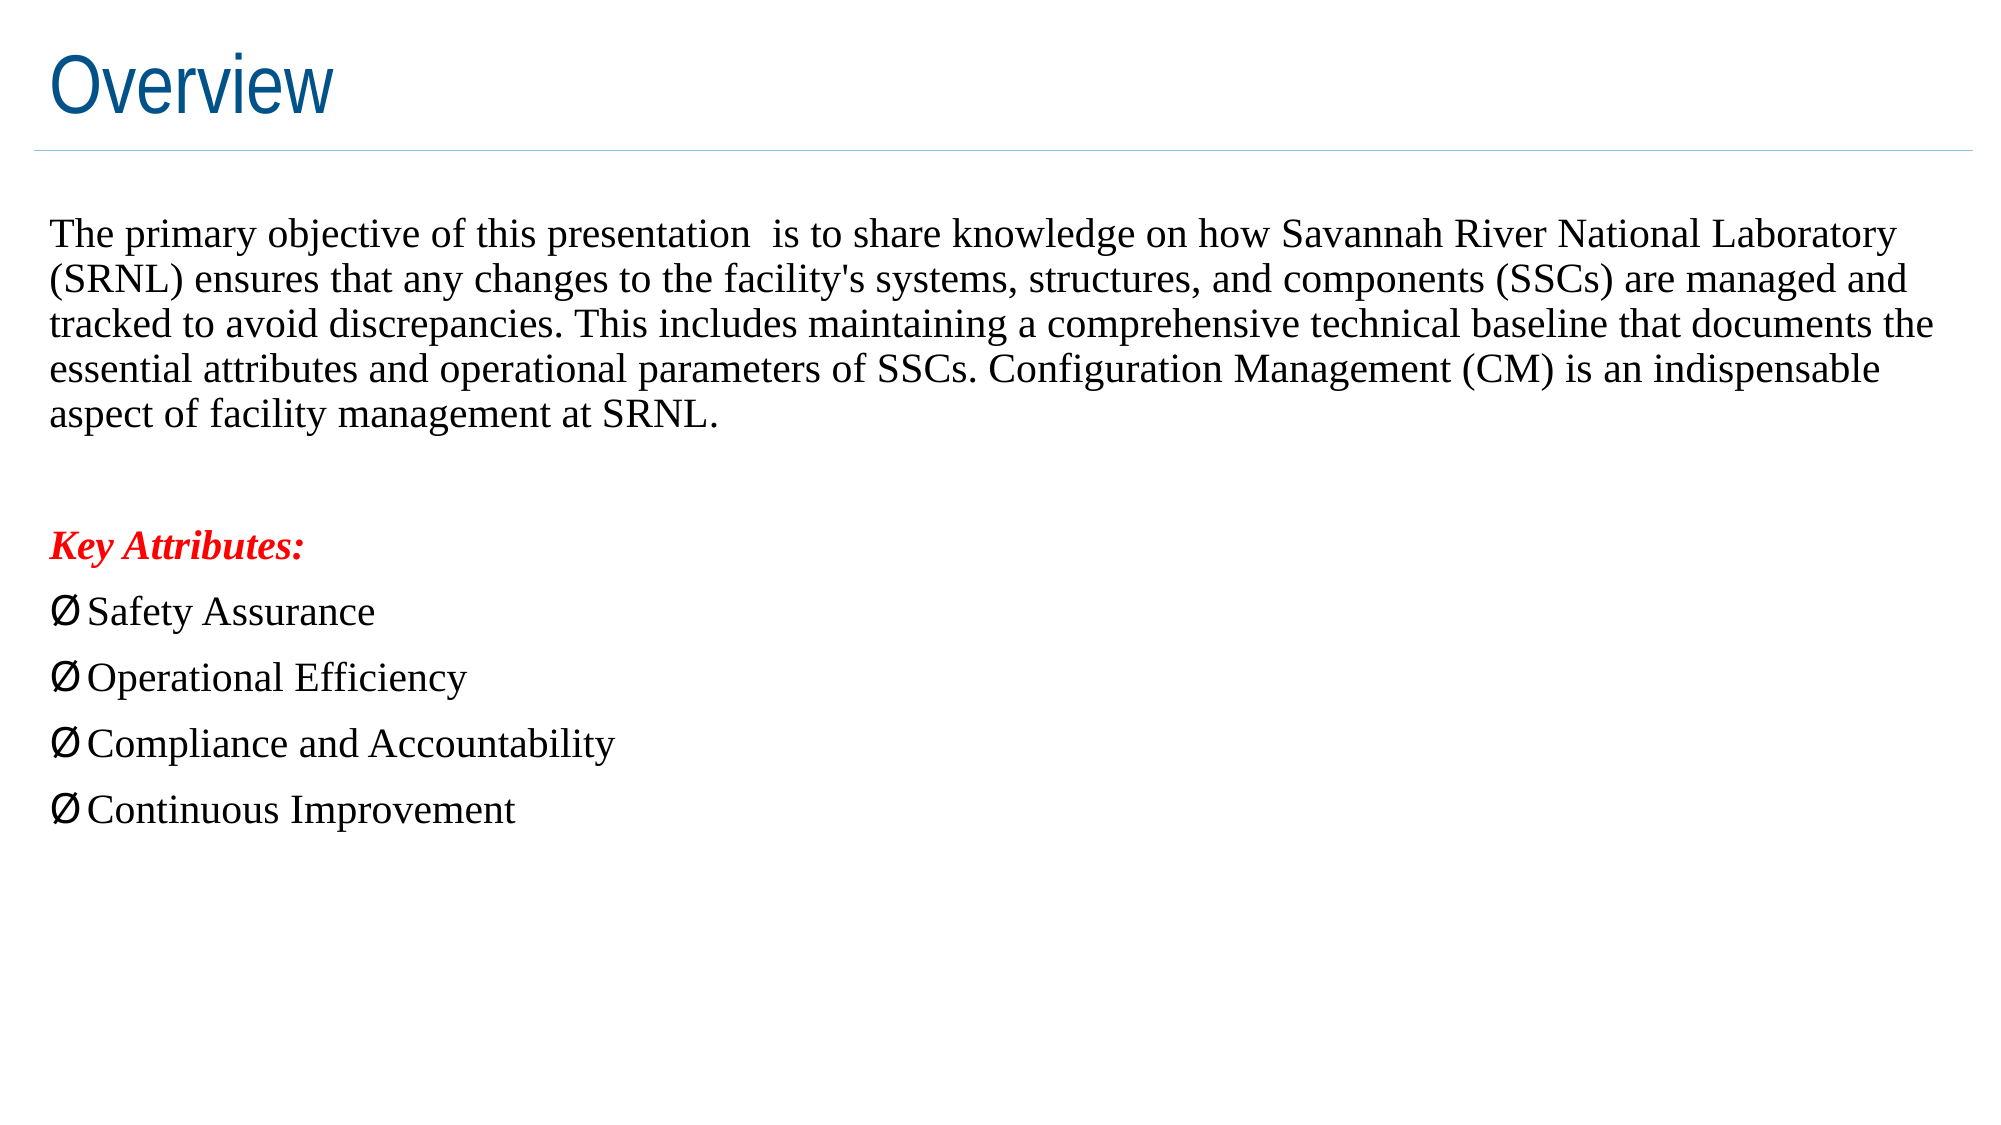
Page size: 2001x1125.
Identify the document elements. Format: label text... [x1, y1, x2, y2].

title Overview [34, 22, 1973, 151]
list The primary objective of this presentation is to share knowledge on how Savannah River National Laboratory (SRNL) ensures that any changes to the facility's systems, structures, and components (SSCs) are managed and tracked to avoid discrepancies. This includes maintaining a comprehensive technical baseline that documents the essential attributes and operational parameters of SSCs. Configuration Management (CM) is an indispensable aspect of facility management at SRNL. Key Attributes: Safety Assurance Operational Efficiency Compliance and Accountability Continuous Improvement [34, 204, 1973, 1001]
